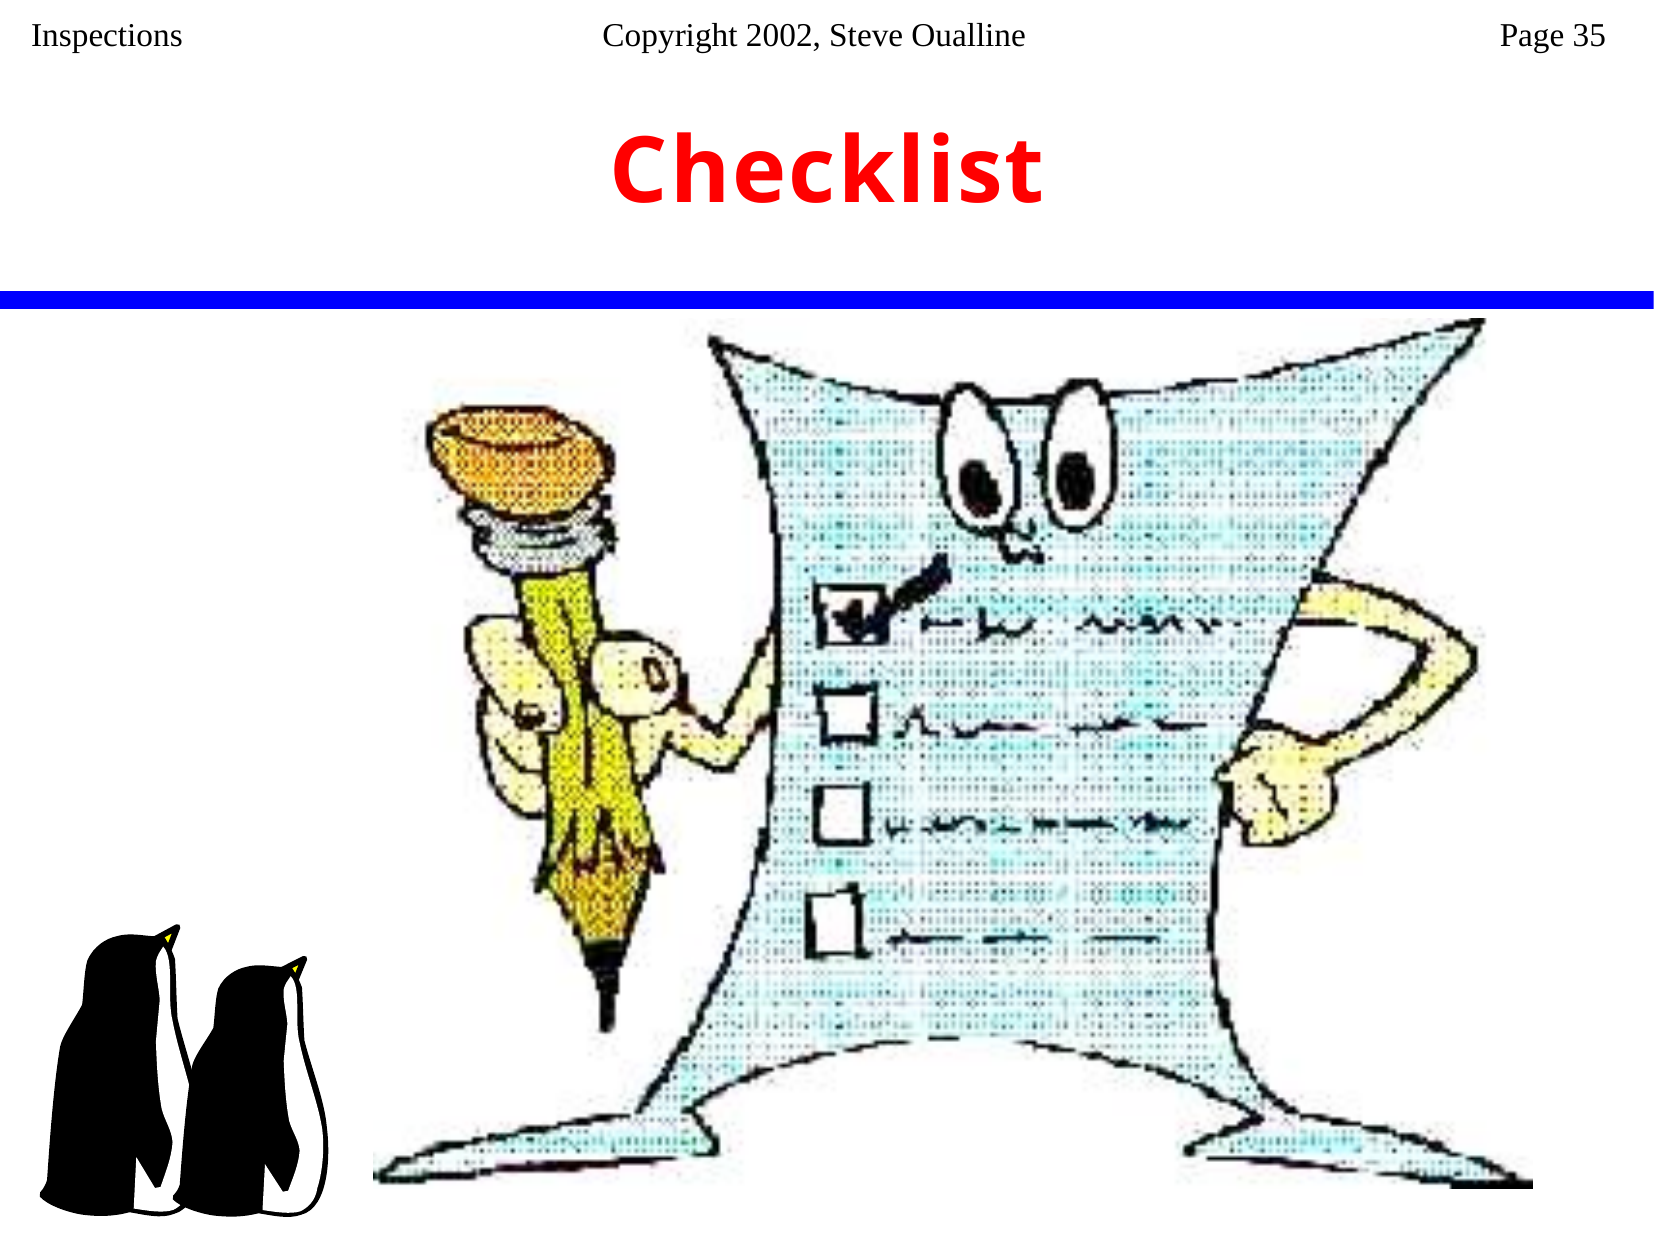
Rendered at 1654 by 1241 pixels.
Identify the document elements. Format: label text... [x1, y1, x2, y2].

title Checklist [121, 66, 1534, 269]
picture [373, 318, 1533, 1189]
